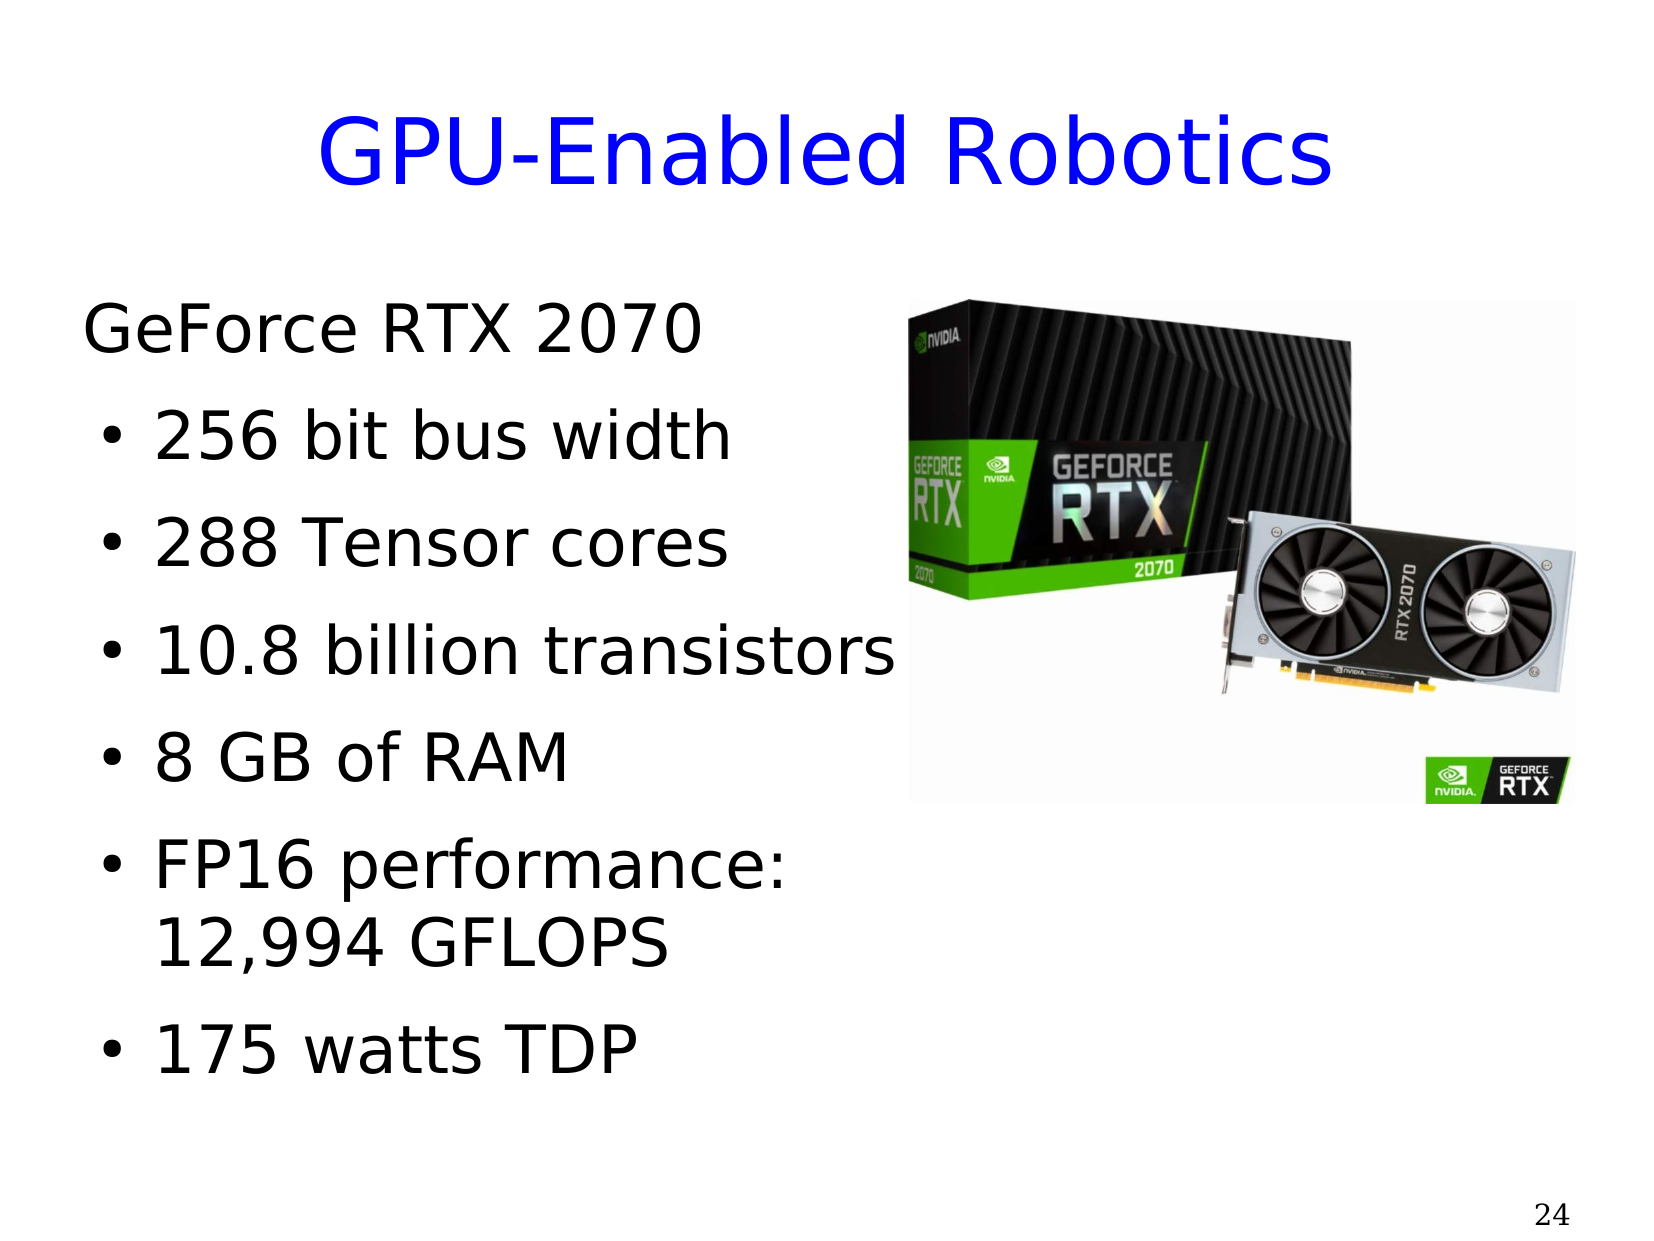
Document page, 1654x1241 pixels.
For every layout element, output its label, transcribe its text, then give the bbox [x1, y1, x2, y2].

title GPU-Enabled Robotics [82, 49, 1571, 257]
list GeForce RTX 2070 256 bit bus width 288 Tensor cores 10.8 billion transistors 8 GB of RAM FP16 performance: 12,994 GFLOPS 175 watts TDP [82, 290, 901, 1109]
picture [908, 299, 1576, 804]
